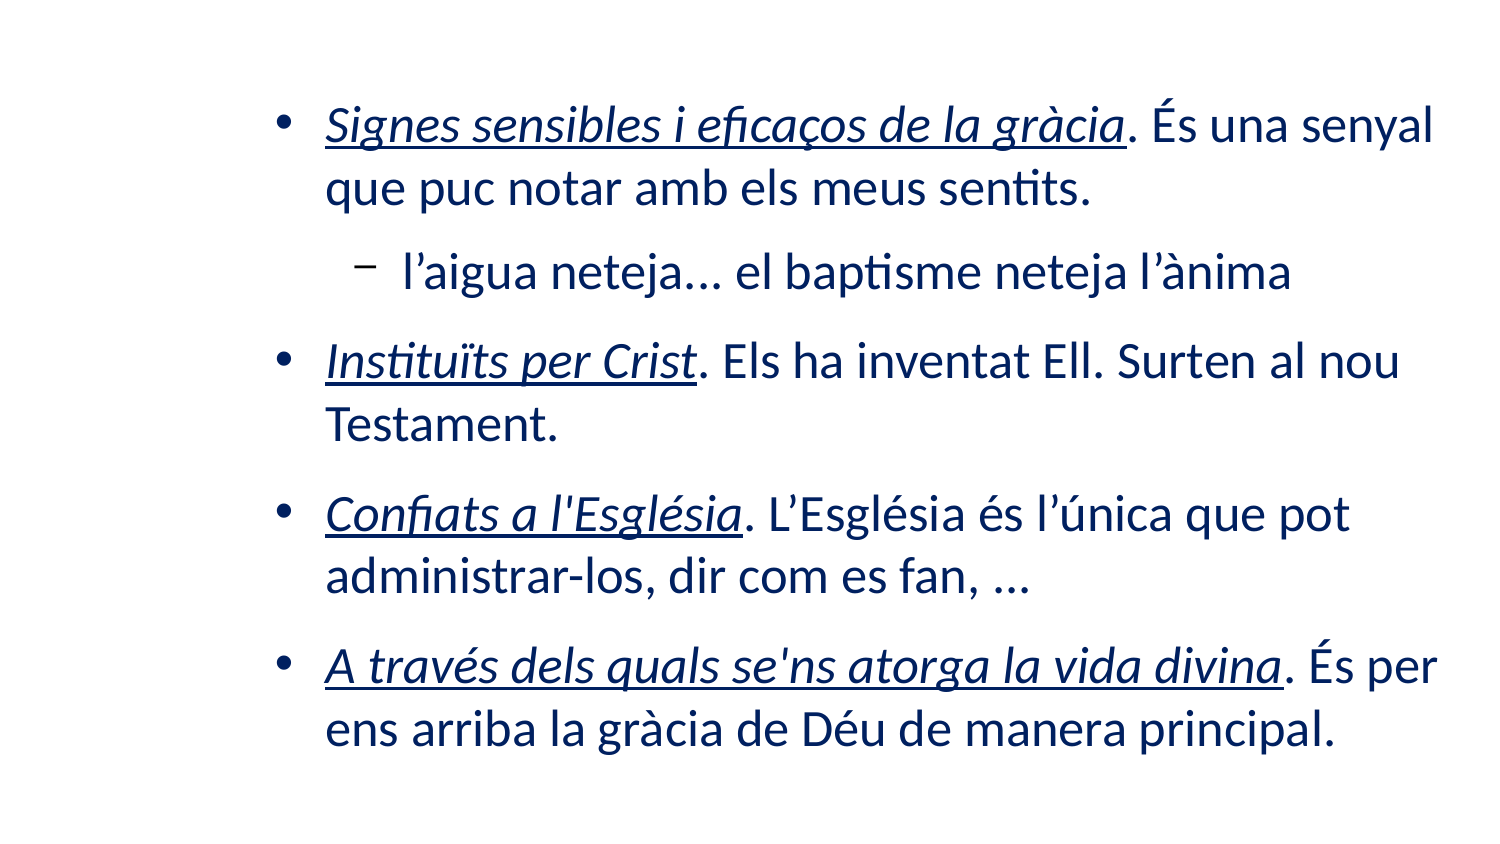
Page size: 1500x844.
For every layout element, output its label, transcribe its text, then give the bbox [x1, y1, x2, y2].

list Signes sensibles i eficaços de la gràcia. És una senyal que puc notar amb els meus sentits. l’aigua neteja... el baptisme neteja l’ànima Instituïts per Crist. Els ha inventat Ell. Surten al nou Testament. Confiats a l'Església. L’Església és l’única que pot administrar-los, dir com es fan, ... A través dels quals se'ns atorga la vida divina. És per ens arriba la gràcia de Déu de manera principal. [259, 82, 1459, 768]
